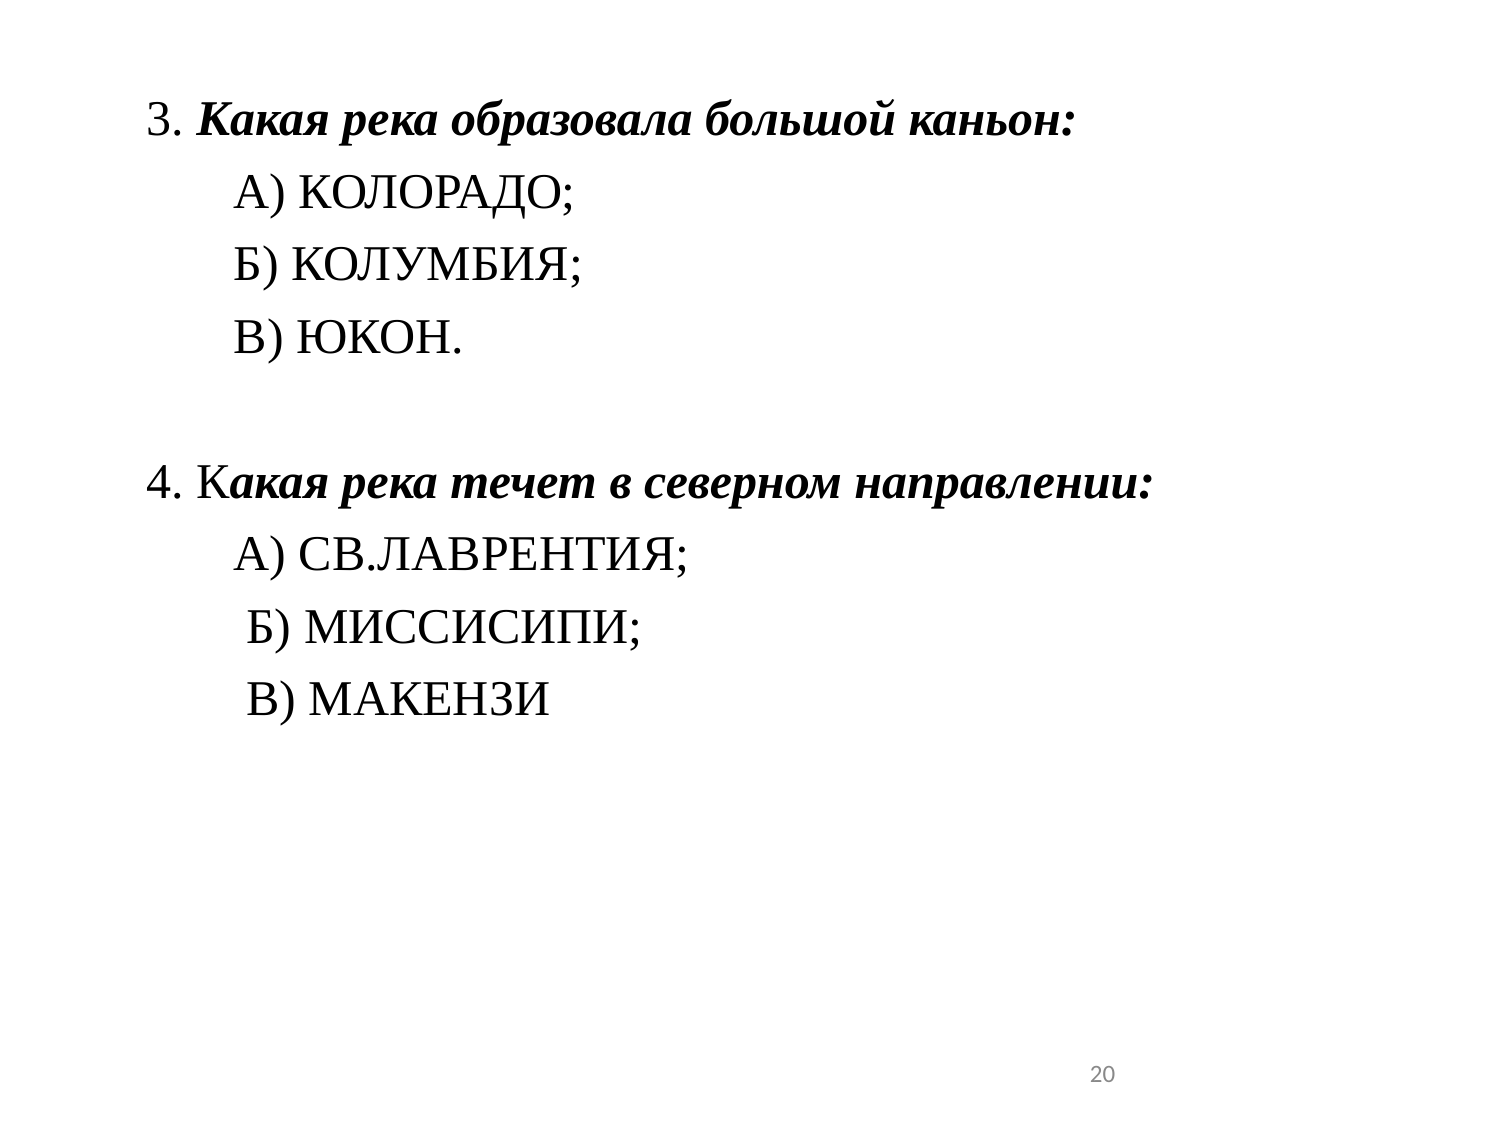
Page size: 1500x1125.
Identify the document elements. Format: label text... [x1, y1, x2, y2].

text_box [1074, 1042, 1426, 1103]
list 3. Какая река образовала большой каньон: А) КОЛОРАДО; Б) КОЛУМБИЯ; В) ЮКОН. 4. Какая река течет в северном направлении: А) СВ.ЛАВРЕНТИЯ; Б) МИССИСИПИ; В) МАКЕНЗИ [75, 78, 1426, 1125]
